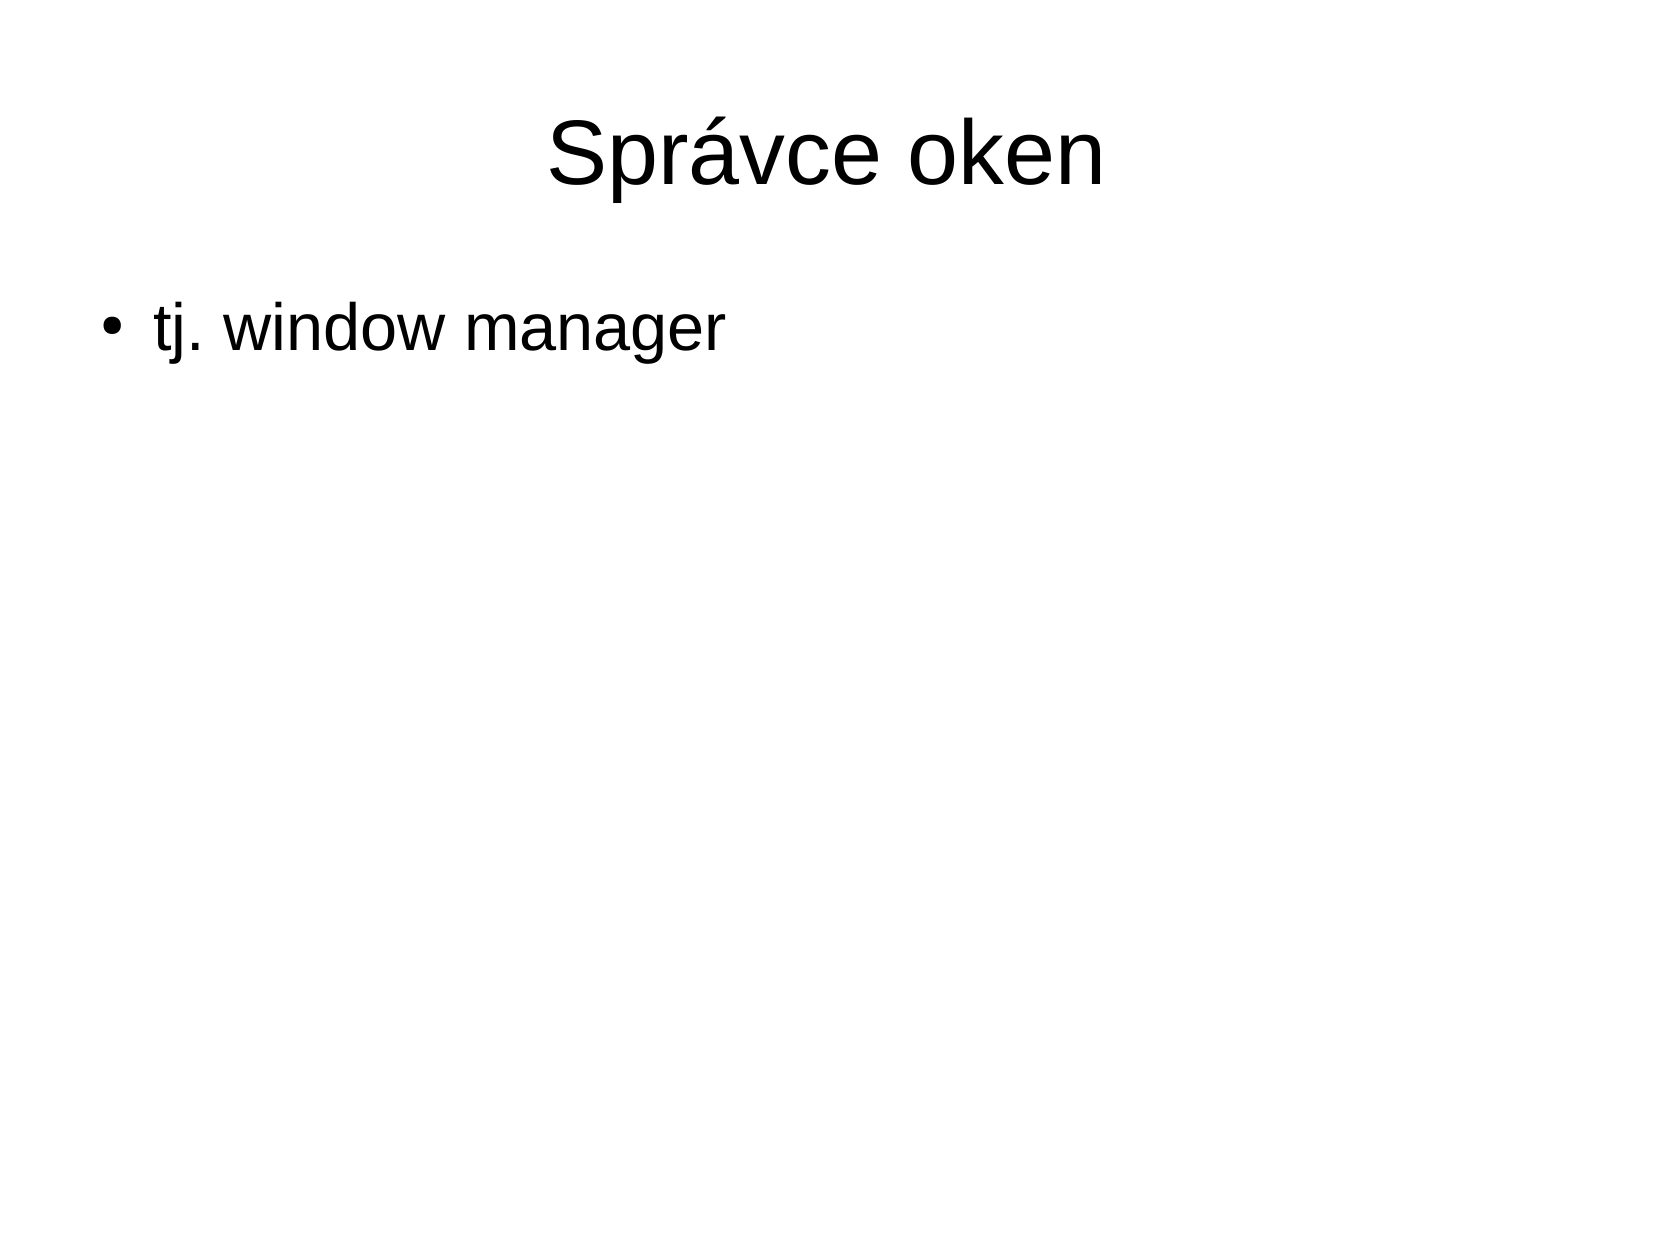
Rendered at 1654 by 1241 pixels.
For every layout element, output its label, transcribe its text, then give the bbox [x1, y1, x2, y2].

title Správce oken [82, 49, 1571, 257]
list tj. window manager [82, 290, 1571, 1109]
